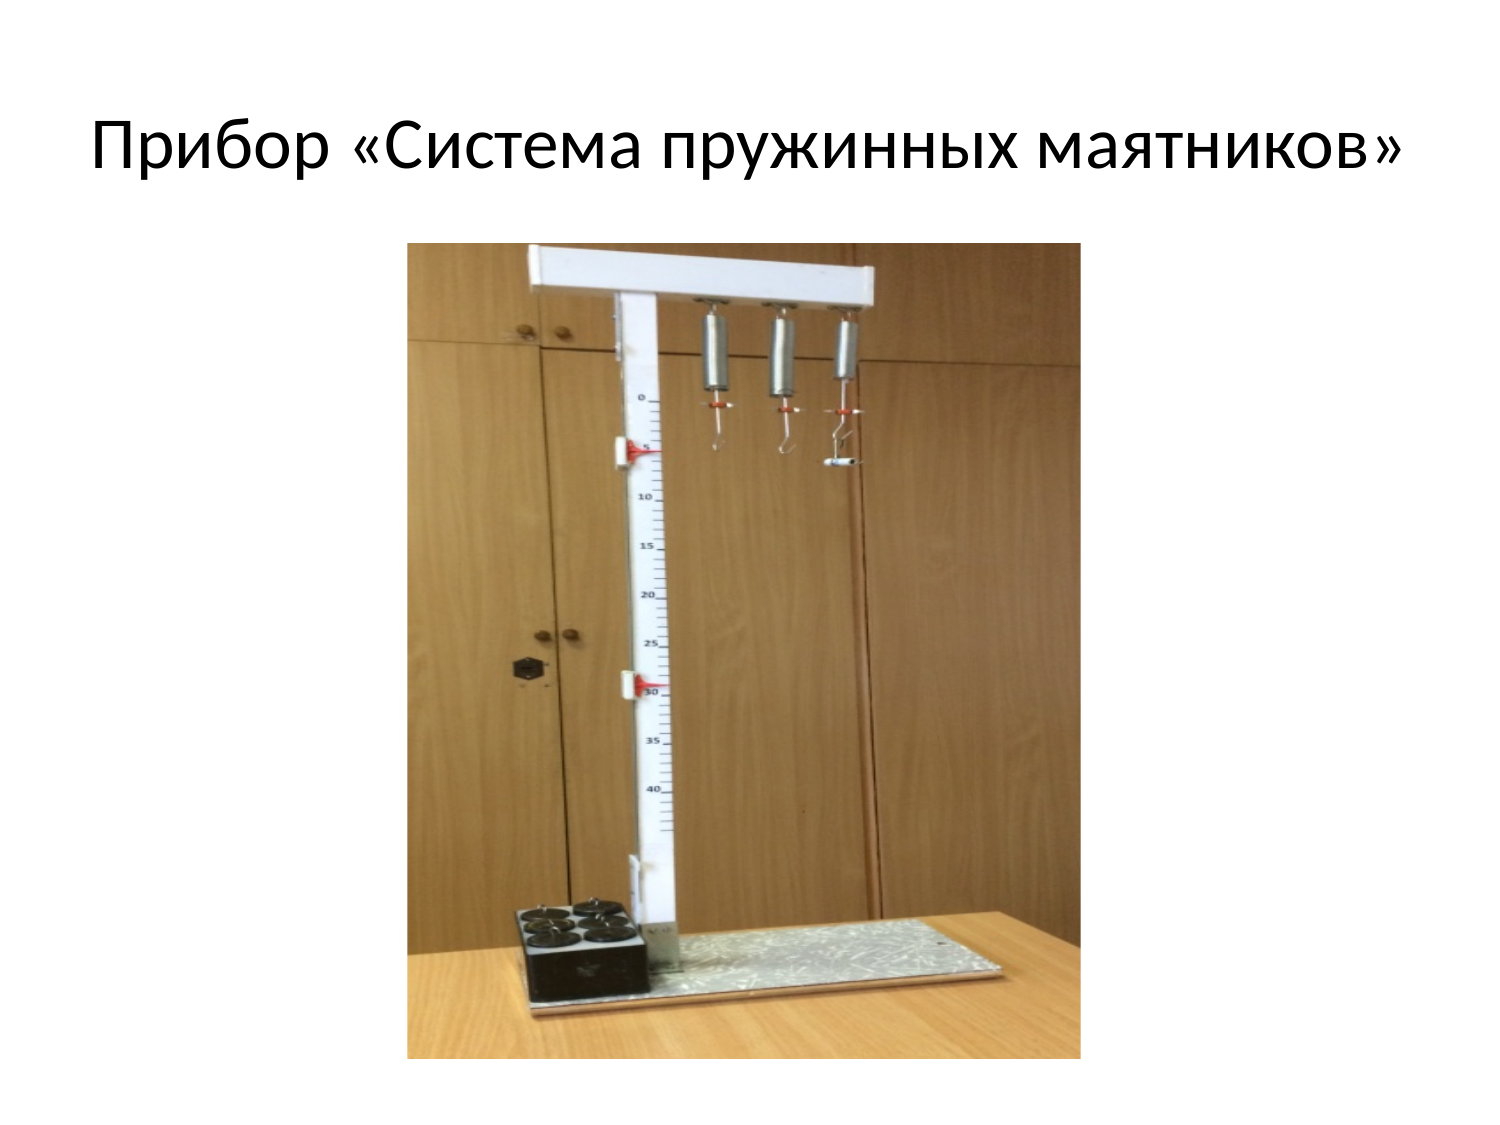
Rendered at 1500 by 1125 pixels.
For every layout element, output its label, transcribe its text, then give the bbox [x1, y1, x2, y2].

text_box Прибор «Система пружинных маятников» [74, 45, 1425, 233]
picture [407, 243, 1081, 1059]
